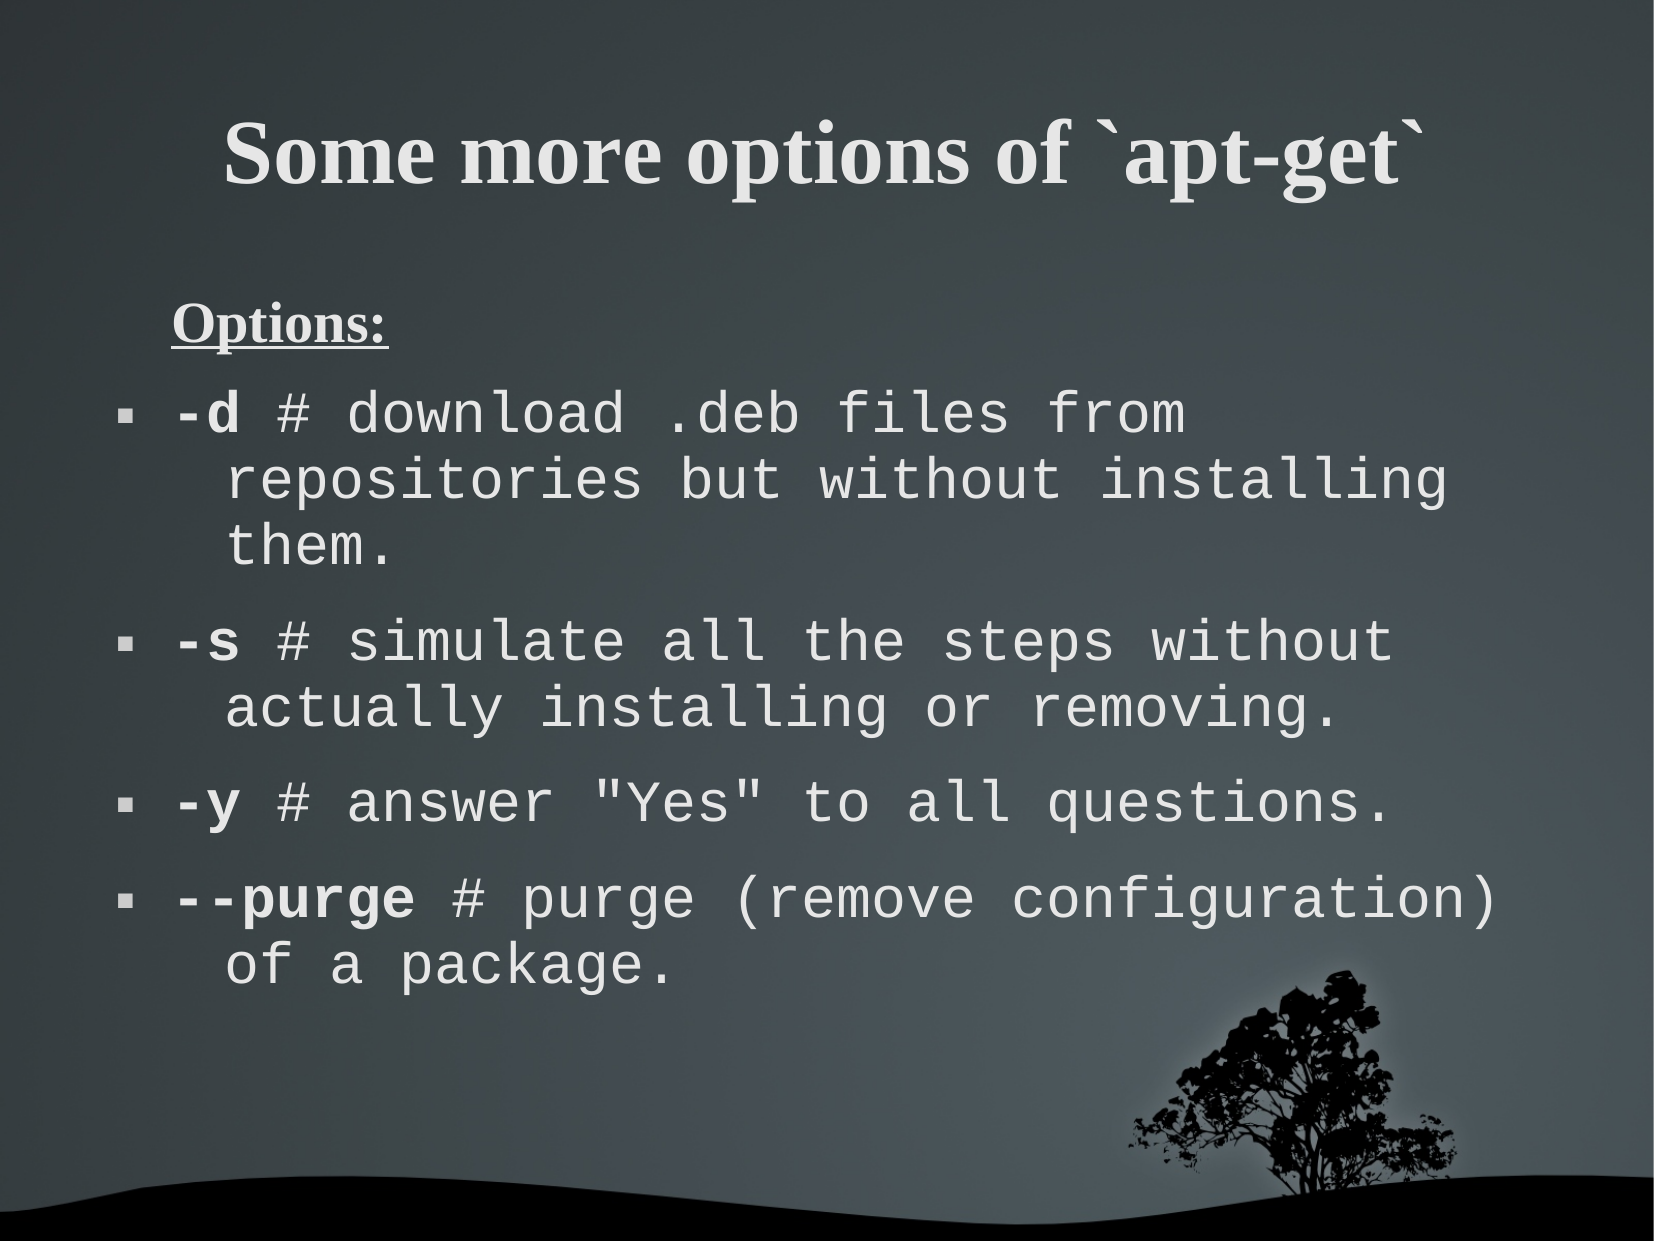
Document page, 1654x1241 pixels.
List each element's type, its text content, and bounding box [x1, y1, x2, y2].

title Some more options of `apt-get` [82, 49, 1571, 257]
list Options: -d # download .deb files from repositories but without installing them. -s # simulate all the steps without actually installing or removing. -y # answer "Yes" to all questions. --purge # purge (remove configuration) of a package. [82, 290, 1571, 1109]
picture [0, 0, 1654, 1241]
